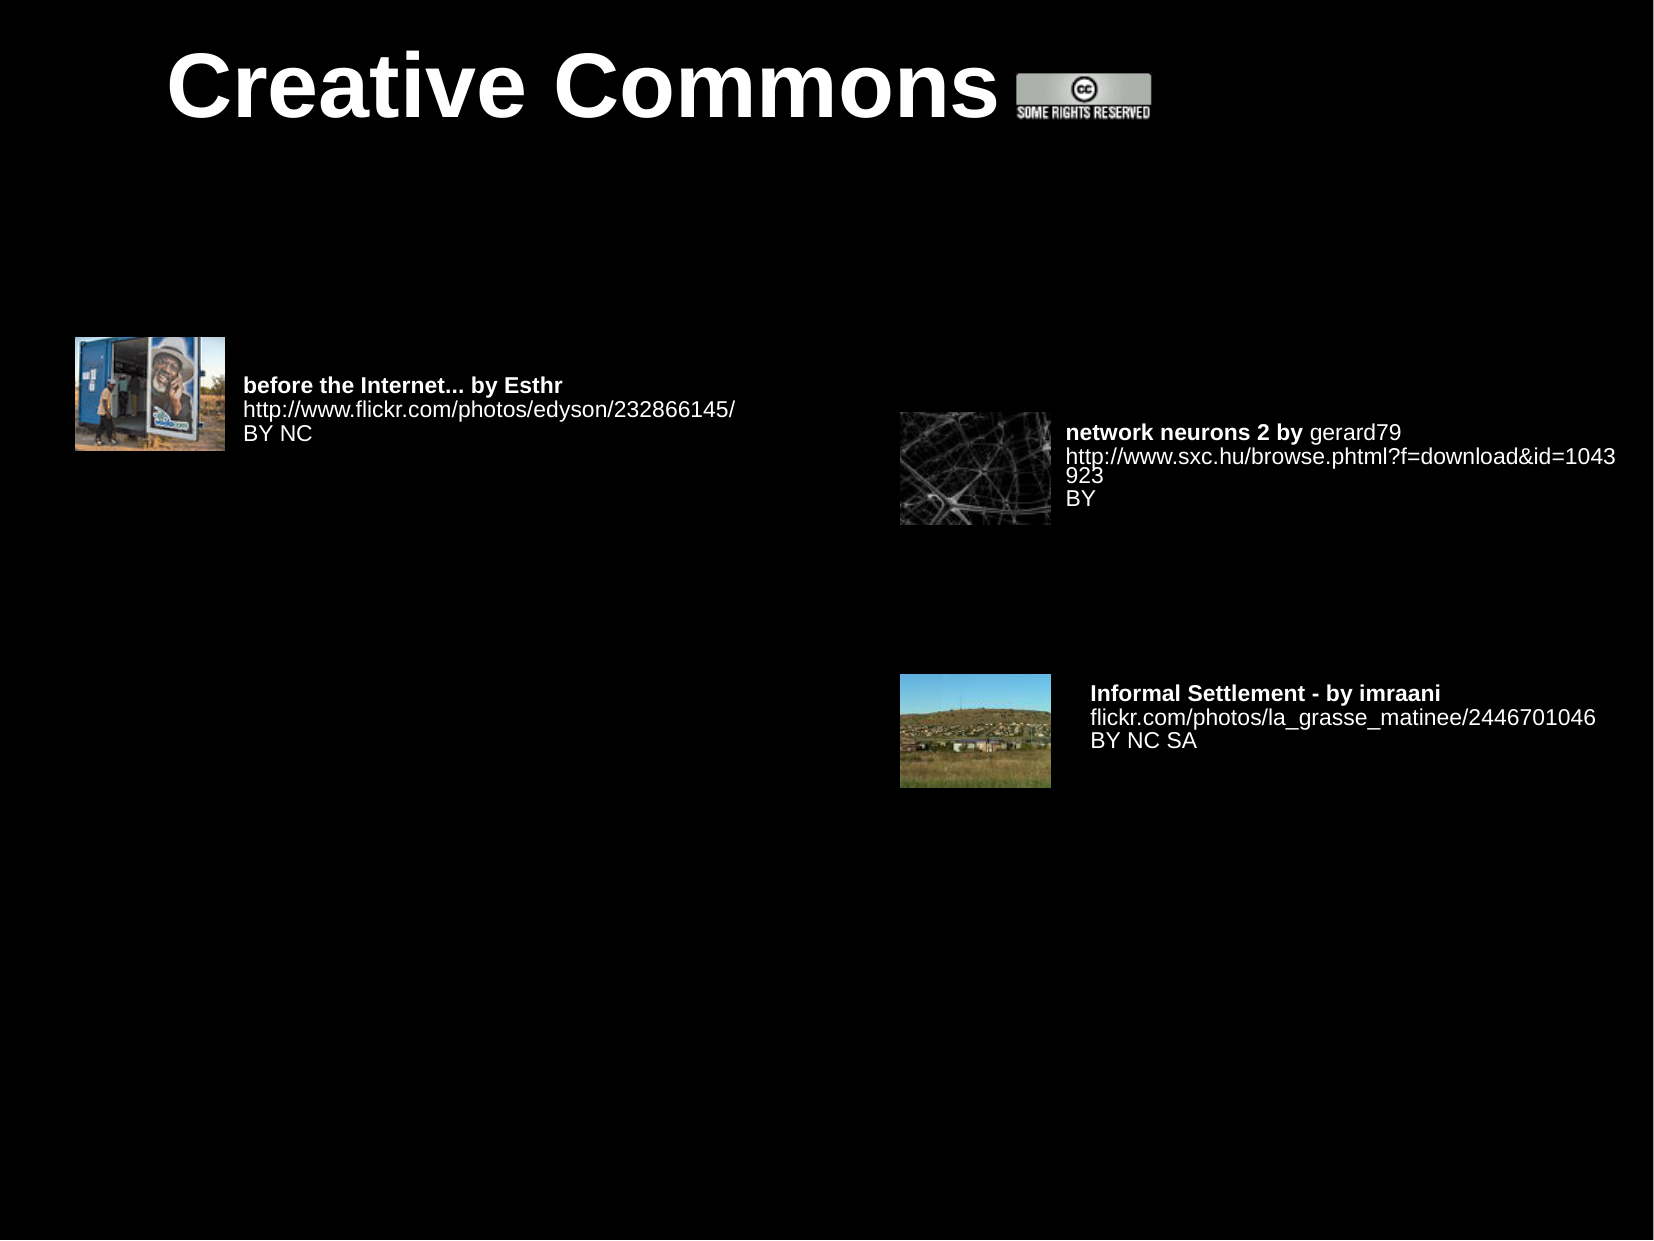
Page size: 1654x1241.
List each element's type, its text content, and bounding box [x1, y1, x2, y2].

text_box before the Internet... by Esthr http://www.flickr.com/photos/edyson/232866145/ BY NC [228, 247, 822, 1053]
picture [900, 412, 1051, 526]
picture [75, 337, 225, 451]
picture [1015, 72, 1153, 122]
text_box Creative Commons [18, 34, 1150, 137]
text_box network neurons 2 by gerard79 http://www.sxc.hu/browse.phtml?f=download&id=1043923 BY [1050, 246, 1636, 1135]
picture [900, 674, 1051, 788]
text_box Informal Settlement - by imraani flickr.com/photos/la_grasse_matinee/2446701046 BY NC SA [1075, 675, 1613, 858]
